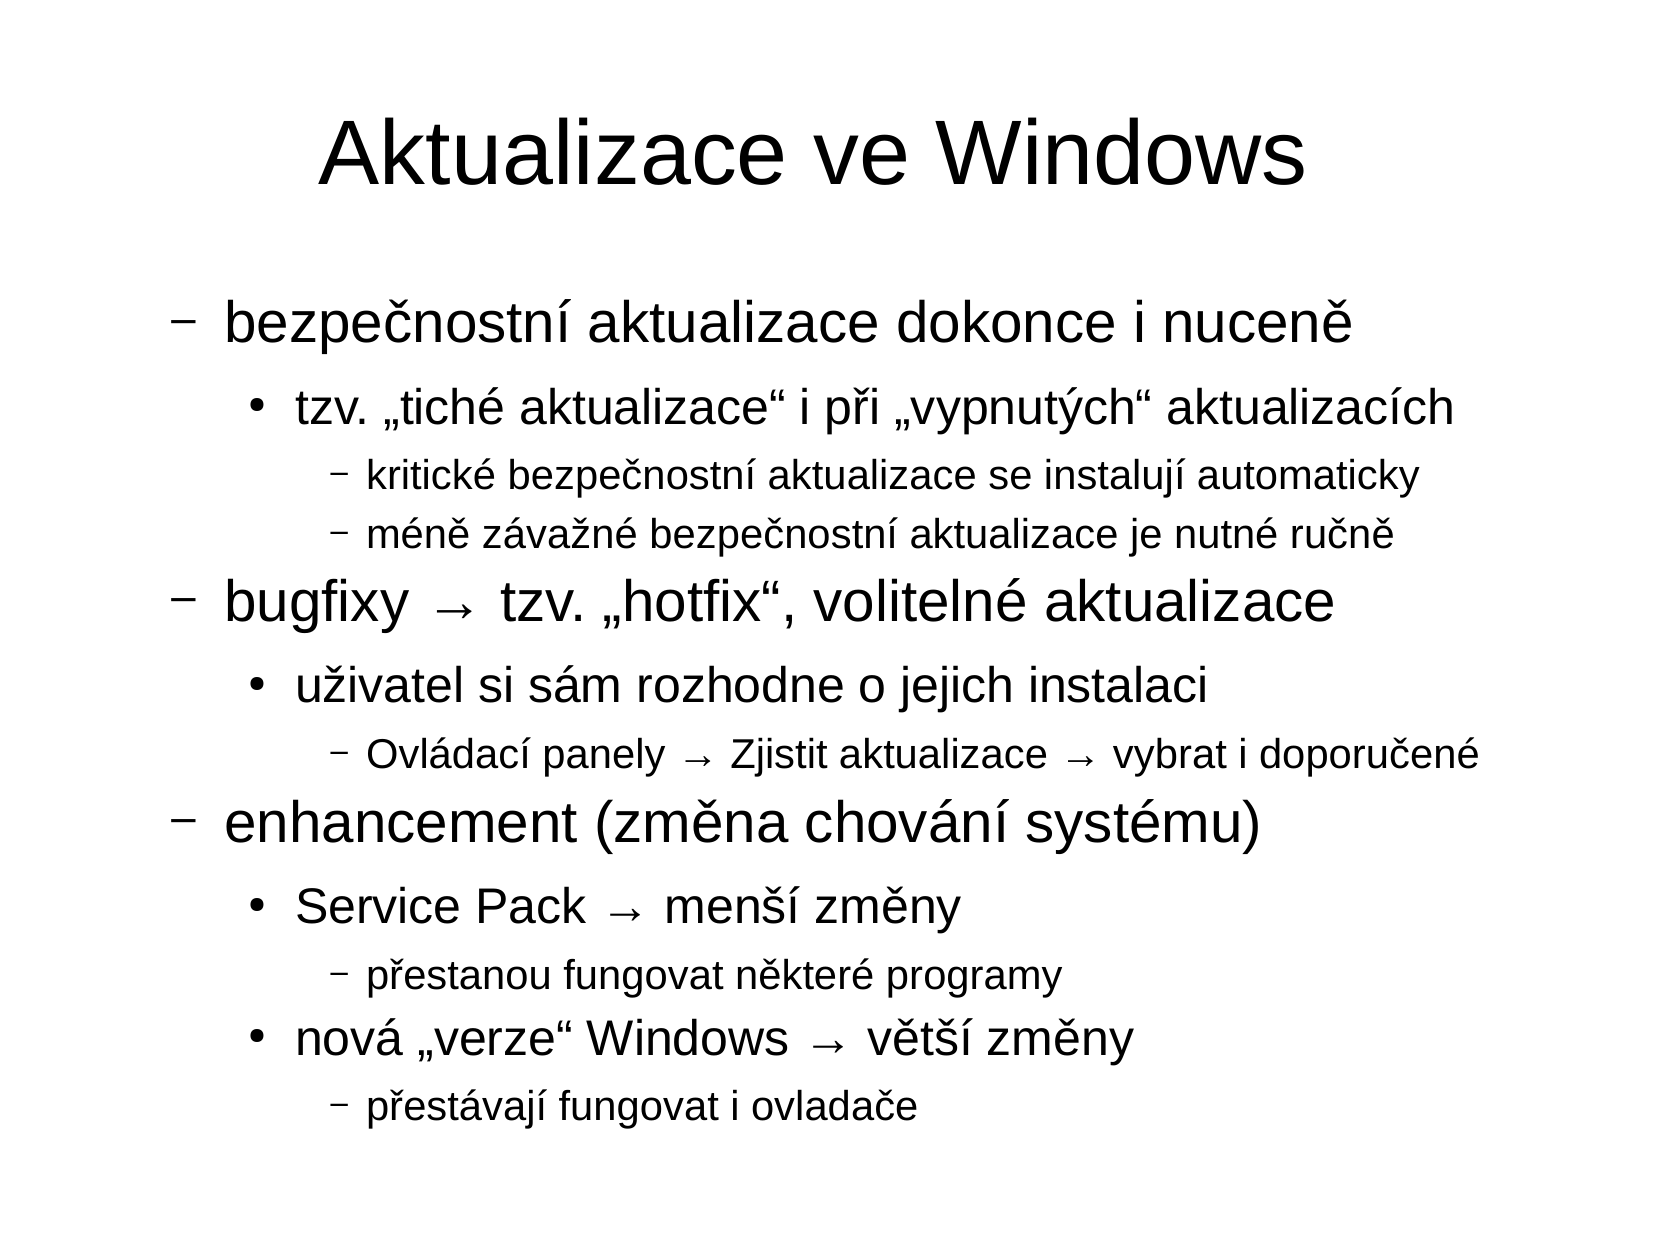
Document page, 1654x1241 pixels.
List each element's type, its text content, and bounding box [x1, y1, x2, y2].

list bezpečnostní aktualizace dokonce i nuceně tzv. „tiché aktualizace“ i při „vypnutých“ aktualizacích kritické bezpečnostní aktualizace se instalují automaticky méně závažné bezpečnostní aktualizace je nutné ručně bugfixy → tzv. „hotfix“, volitelné aktualizace uživatel si sám rozhodne o jejich instalaci Ovládací panely → Zjistit aktualizace → vybrat i doporučené enhancement (změna chování systému) Service Pack → menší změny přestanou fungovat některé programy nová „verze“ Windows → větší změny přestávají fungovat i ovladače [82, 290, 1538, 1193]
title Aktualizace ve Windows [82, 49, 1571, 257]
